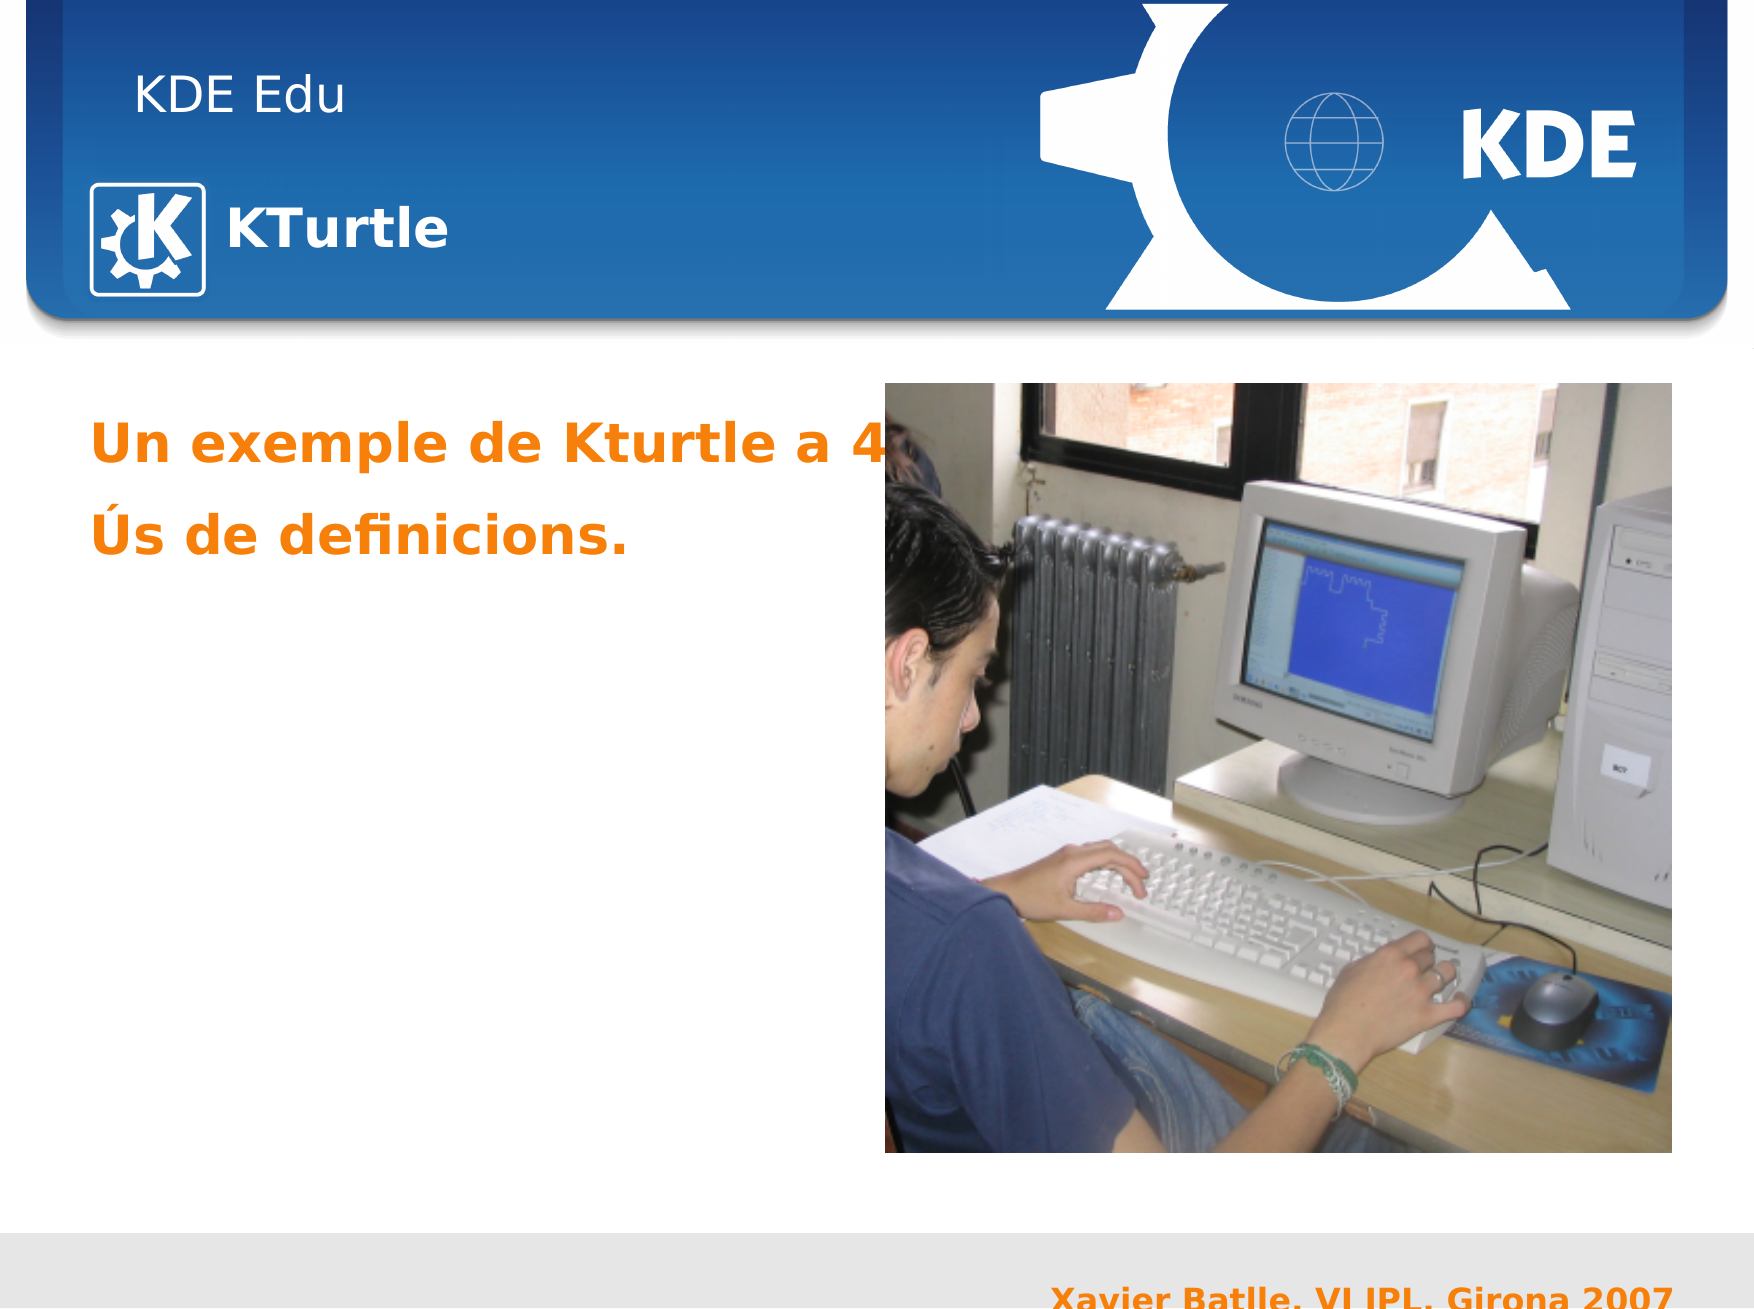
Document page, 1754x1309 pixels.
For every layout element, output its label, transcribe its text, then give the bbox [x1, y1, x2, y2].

picture [0, 0, 1754, 349]
list Un exemple de Kturtle a 4t d'ESO. Ús de definicions. [71, 411, 842, 1148]
picture [885, 383, 1672, 1153]
title KTurtle [225, 194, 1126, 264]
